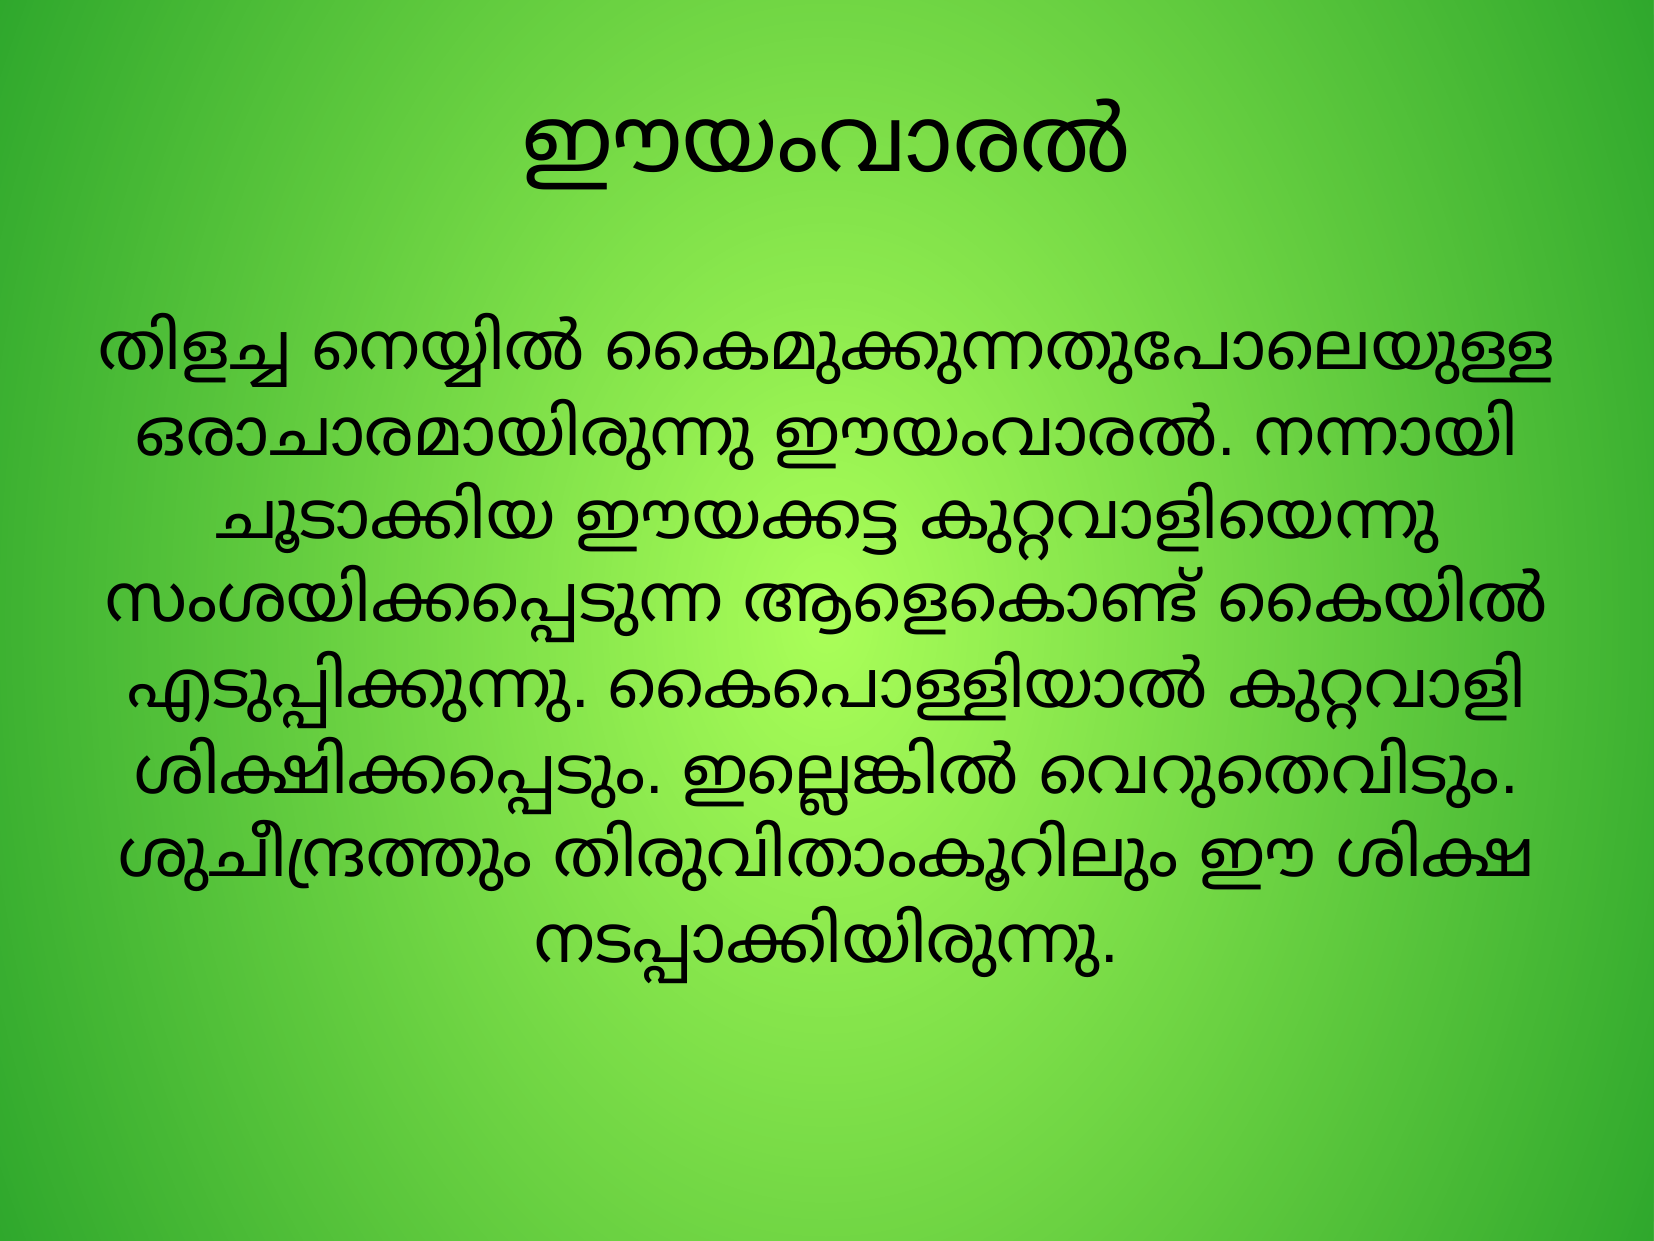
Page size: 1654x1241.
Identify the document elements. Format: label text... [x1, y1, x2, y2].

subtitle തിളച്ച നെയ്യിൽ കൈമുക്കുന്നതുപോലെയുള്ള ഒരാചാരമായിരുന്നു ഈയംവാരൽ. നന്നായി ചൂടാക്കിയ ഈയക്കട്ട കുറ്റവാളിയെന്നു സംശയിക്കപ്പെടുന്ന ആളെകൊണ്ട് കൈയിൽ എടുപ്പിക്കുന്നു. കൈപൊള്ളിയാൽ കുറ്റവാളി ശിക്ഷിക്കപ്പെടും. ഇല്ലെങ്കിൽ വെറുതെവിടും. ശുചീന്ദ്രത്തും തിരുവിതാംകൂറിലും‍ ഈ ശിക്ഷ നടപ്പാക്കിയിരുന്നു. [82, 235, 1571, 1064]
title ഈയംവാരൽ [82, 47, 1571, 235]
